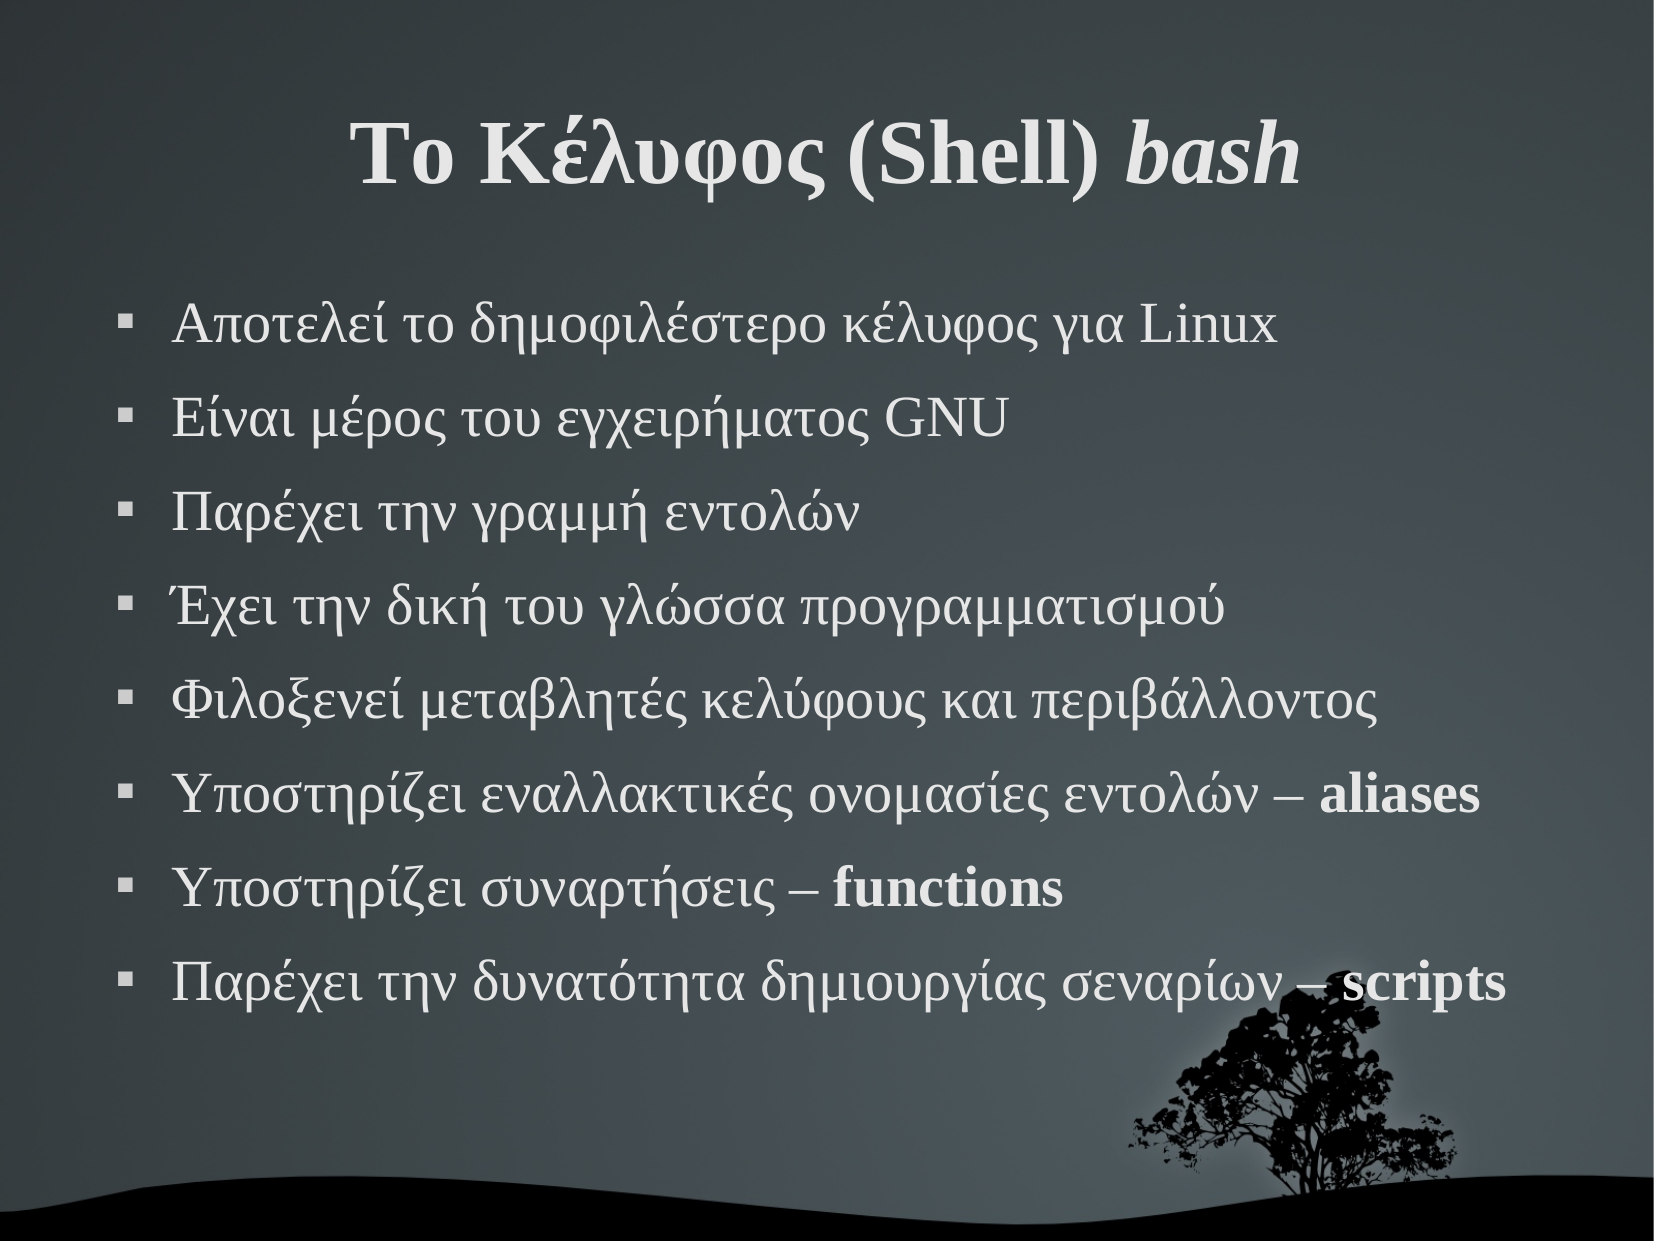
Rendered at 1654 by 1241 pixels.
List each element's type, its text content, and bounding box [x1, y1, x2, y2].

picture [0, 0, 1654, 1241]
list Αποτελεί το δημοφιλέστερο κέλυφος για Linux Είναι μέρος του εγχειρήματος GNU Παρέχει την γραμμή εντολών Έχει την δική του γλώσσα προγραμματισμού Φιλοξενεί μεταβλητές κελύφους και περιβάλλοντος Υποστηρίζει εναλλακτικές ονομασίες εντολών – aliases Υποστηρίζει συναρτήσεις – functions Παρέχει την δυνατότητα δημιουργίας σεναρίων – scripts [82, 290, 1571, 1109]
title Το Κέλυφος (Shell) bash [82, 49, 1571, 257]
